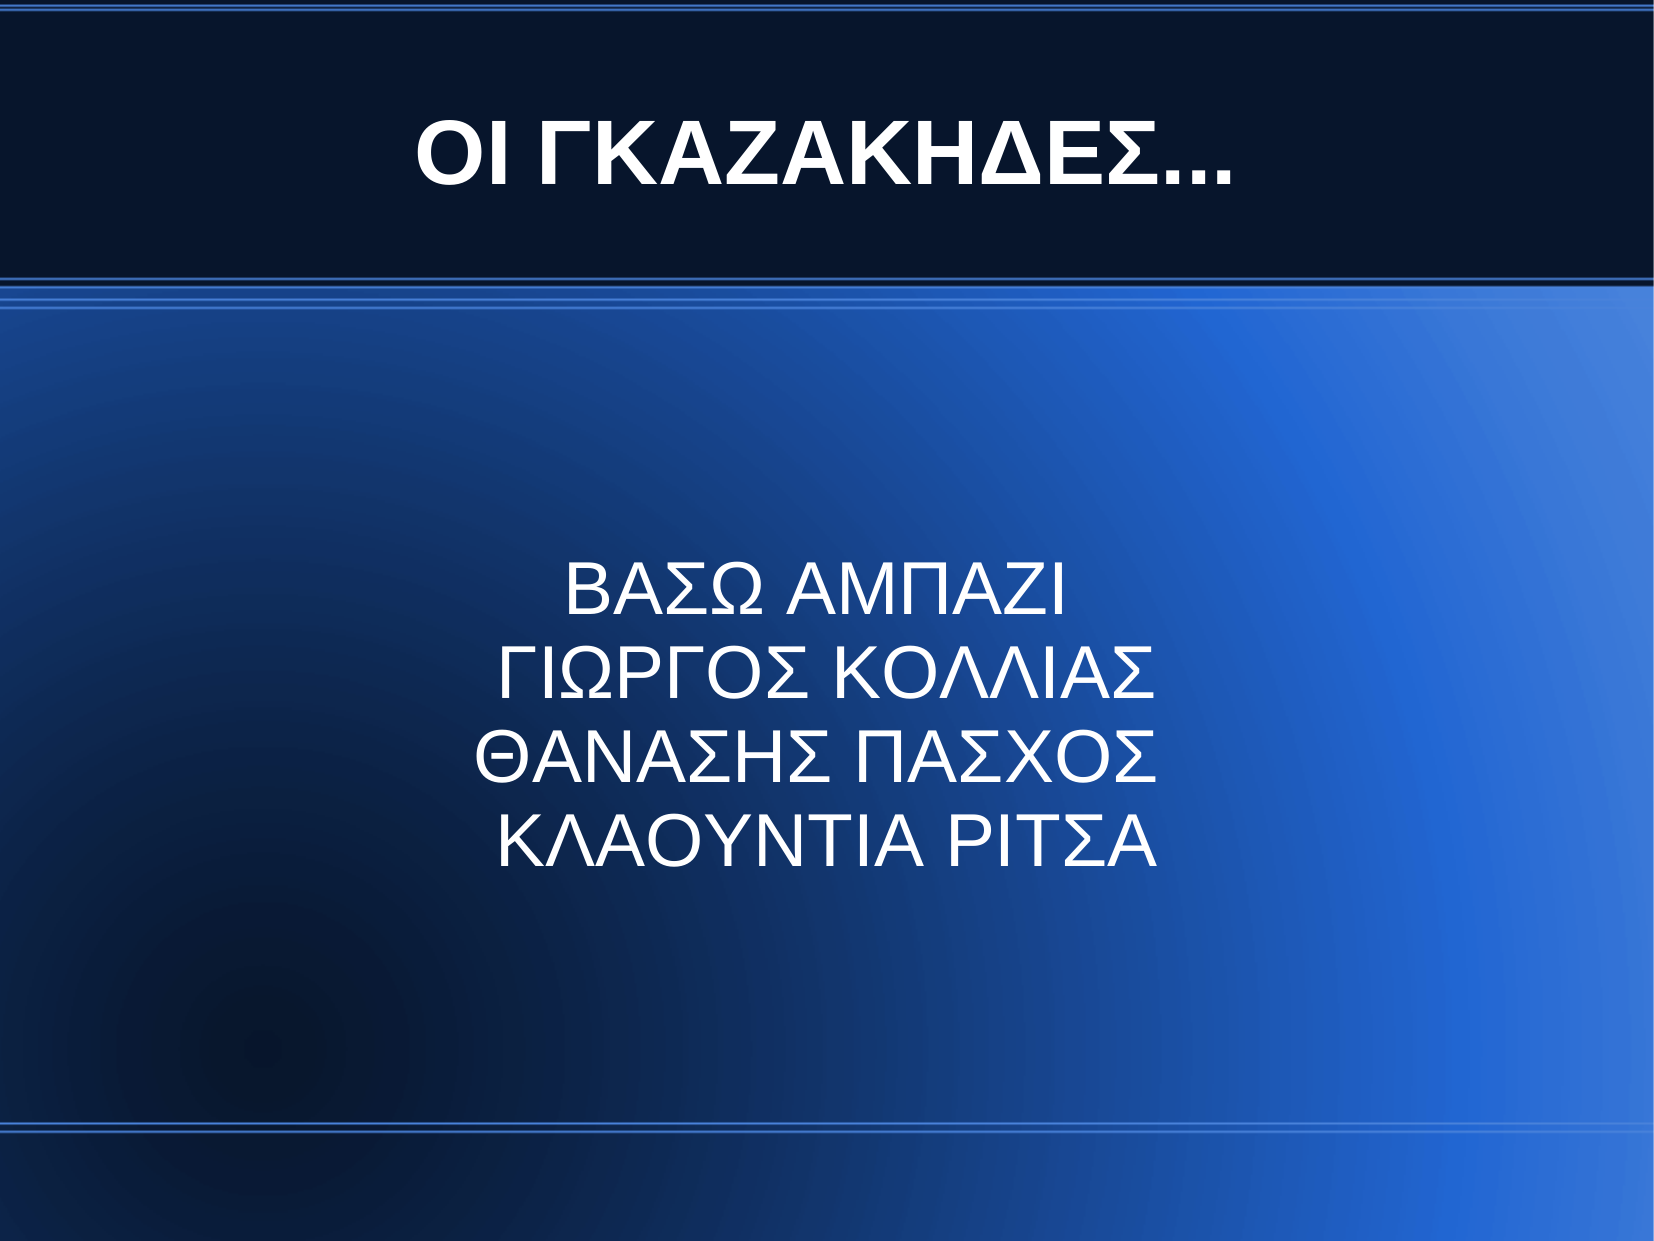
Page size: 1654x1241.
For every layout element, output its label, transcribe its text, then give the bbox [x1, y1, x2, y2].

subtitle ΒΑΣΩ ΑΜΠΑΖΙ ΓΙΩΡΓΟΣ ΚΟΛΛΙΑΣ ΘΑΝΑΣΗΣ ΠΑΣΧΟΣ ΚΛΑΟΥΝΤΙΑ ΡΙΤΣΑ [82, 355, 1571, 1075]
picture [0, 0, 1654, 1241]
title ΟΙ ΓΚΑΖΑΚΗΔΕΣ... [82, 49, 1571, 257]
